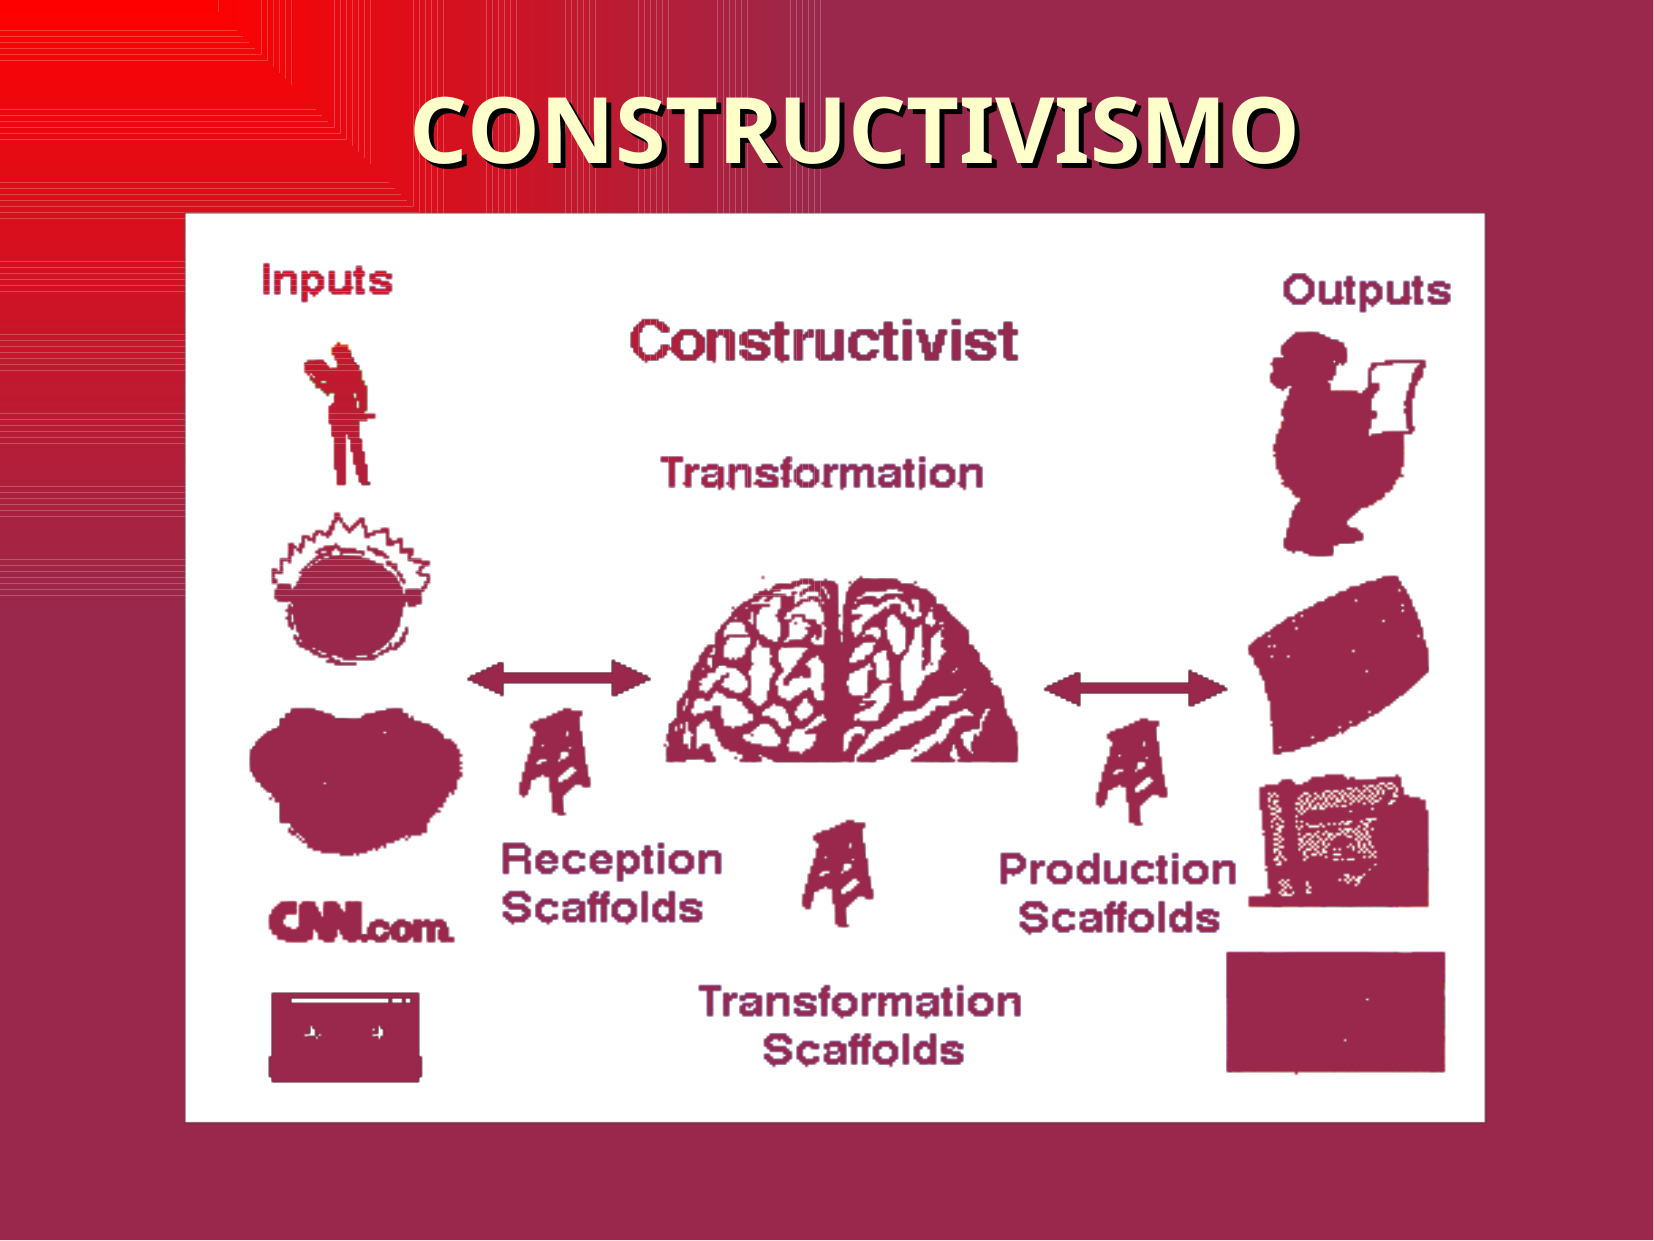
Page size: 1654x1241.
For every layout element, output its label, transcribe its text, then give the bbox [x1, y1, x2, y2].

text_box CONSTRUCTIVISMO [409, 64, 1515, 191]
picture [183, 211, 1492, 1127]
